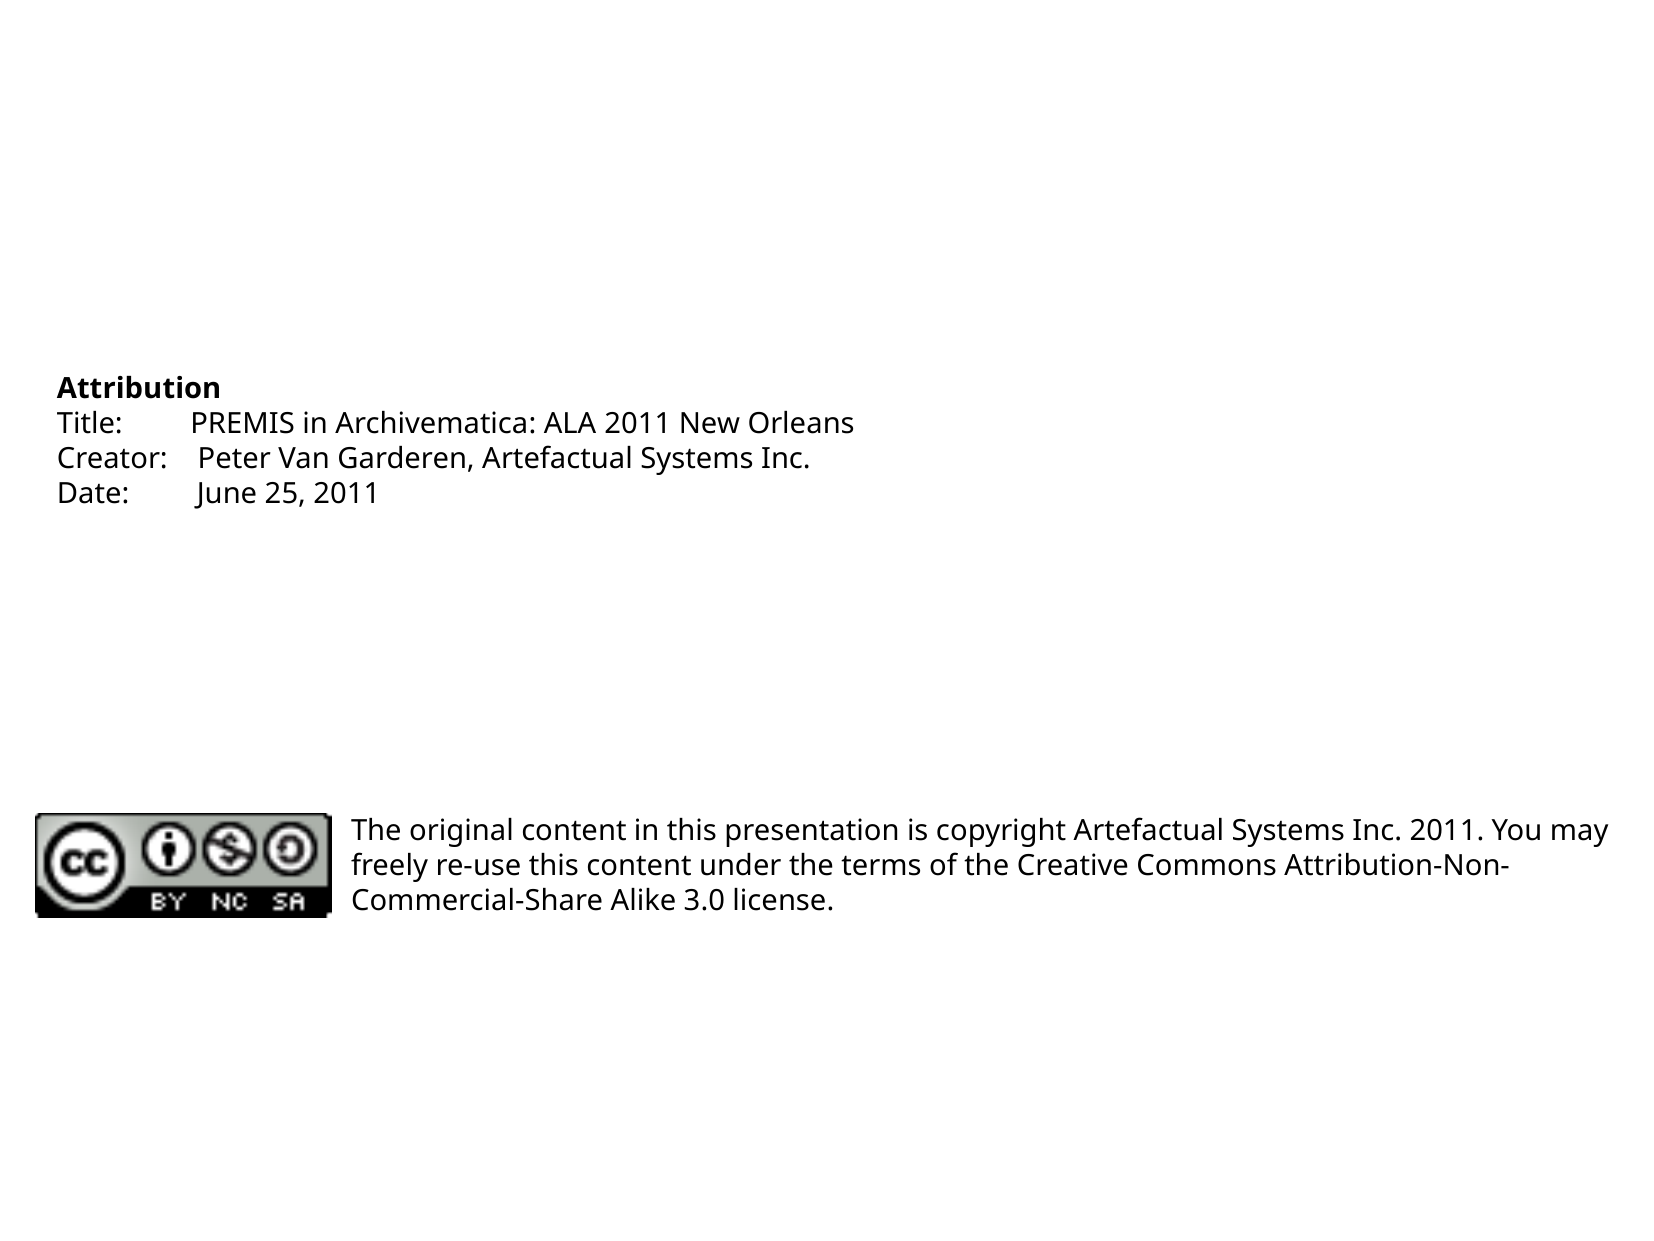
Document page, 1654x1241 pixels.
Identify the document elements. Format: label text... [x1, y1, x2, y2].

picture [35, 813, 332, 918]
text_box The original content in this presentation is copyright Artefactual Systems Inc. 2011. You may freely re-use this content under the terms of the Creative Commons Attribution-Non-Commercial-Share Alike 3.0 license. [336, 804, 1634, 919]
text_box Attribution Title: PREMIS in Archivematica: ALA 2011 New Orleans Creator: Peter Van Garderen, Artefactual Systems Inc. Date: June 25, 2011 [42, 362, 952, 587]
